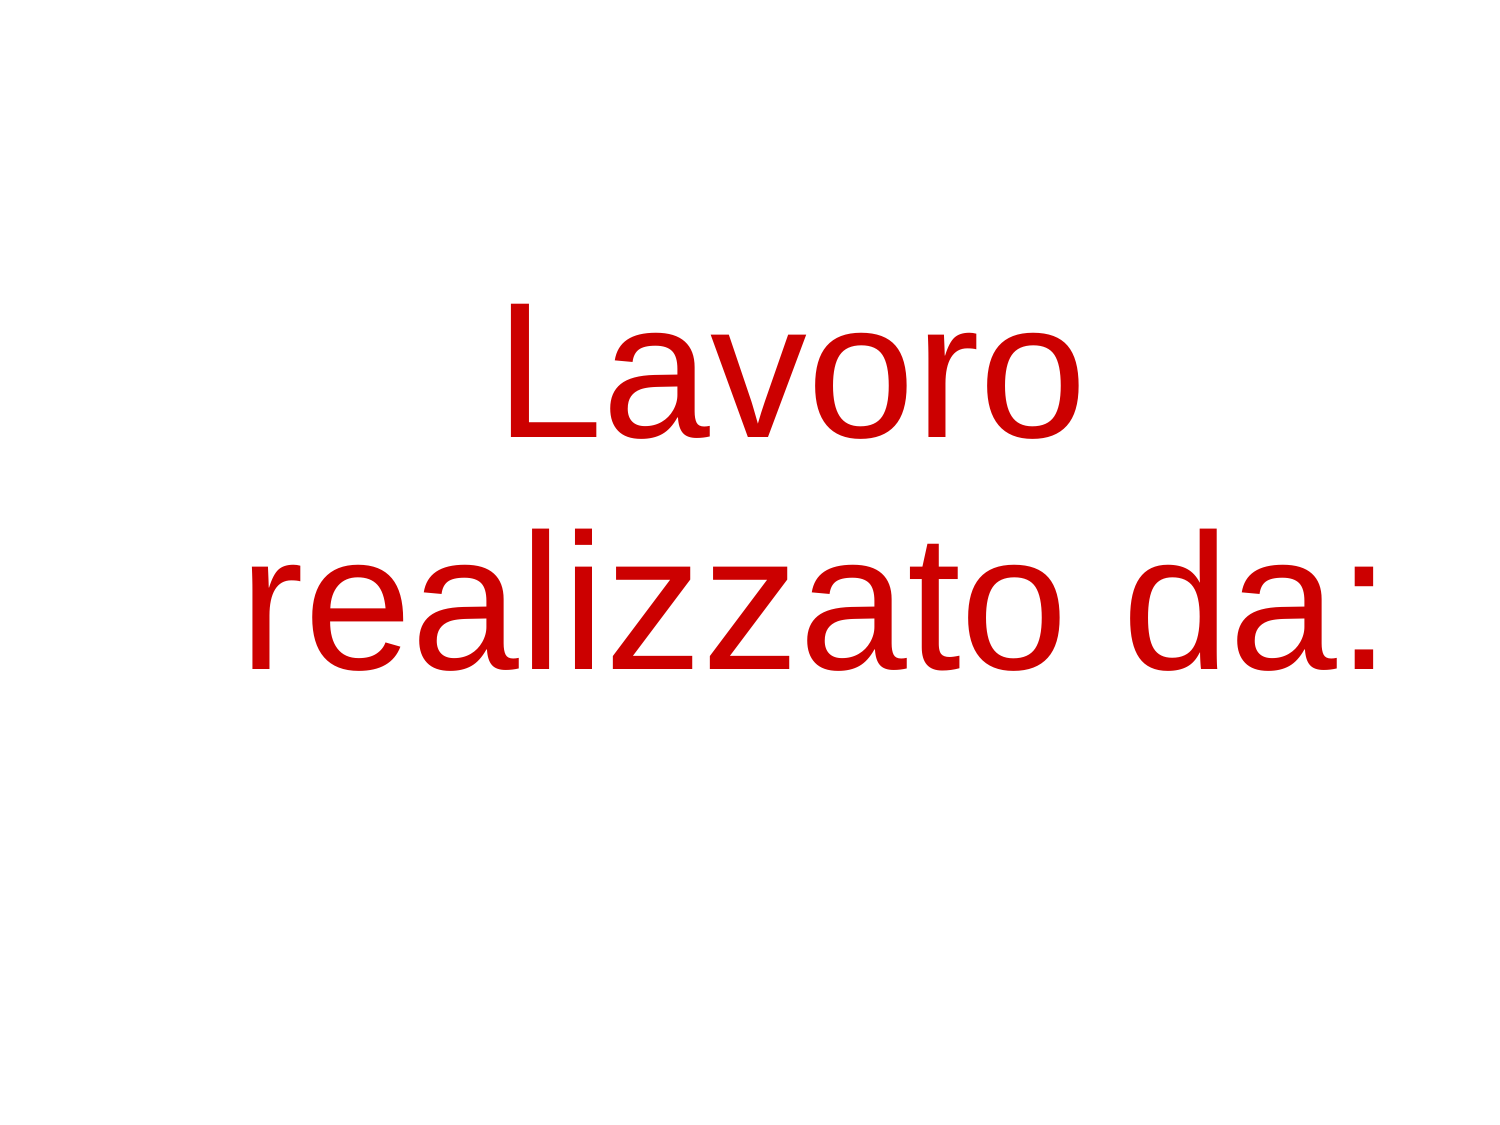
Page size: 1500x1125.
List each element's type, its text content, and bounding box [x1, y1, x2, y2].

list Lavoro realizzato da: [75, 236, 1425, 910]
